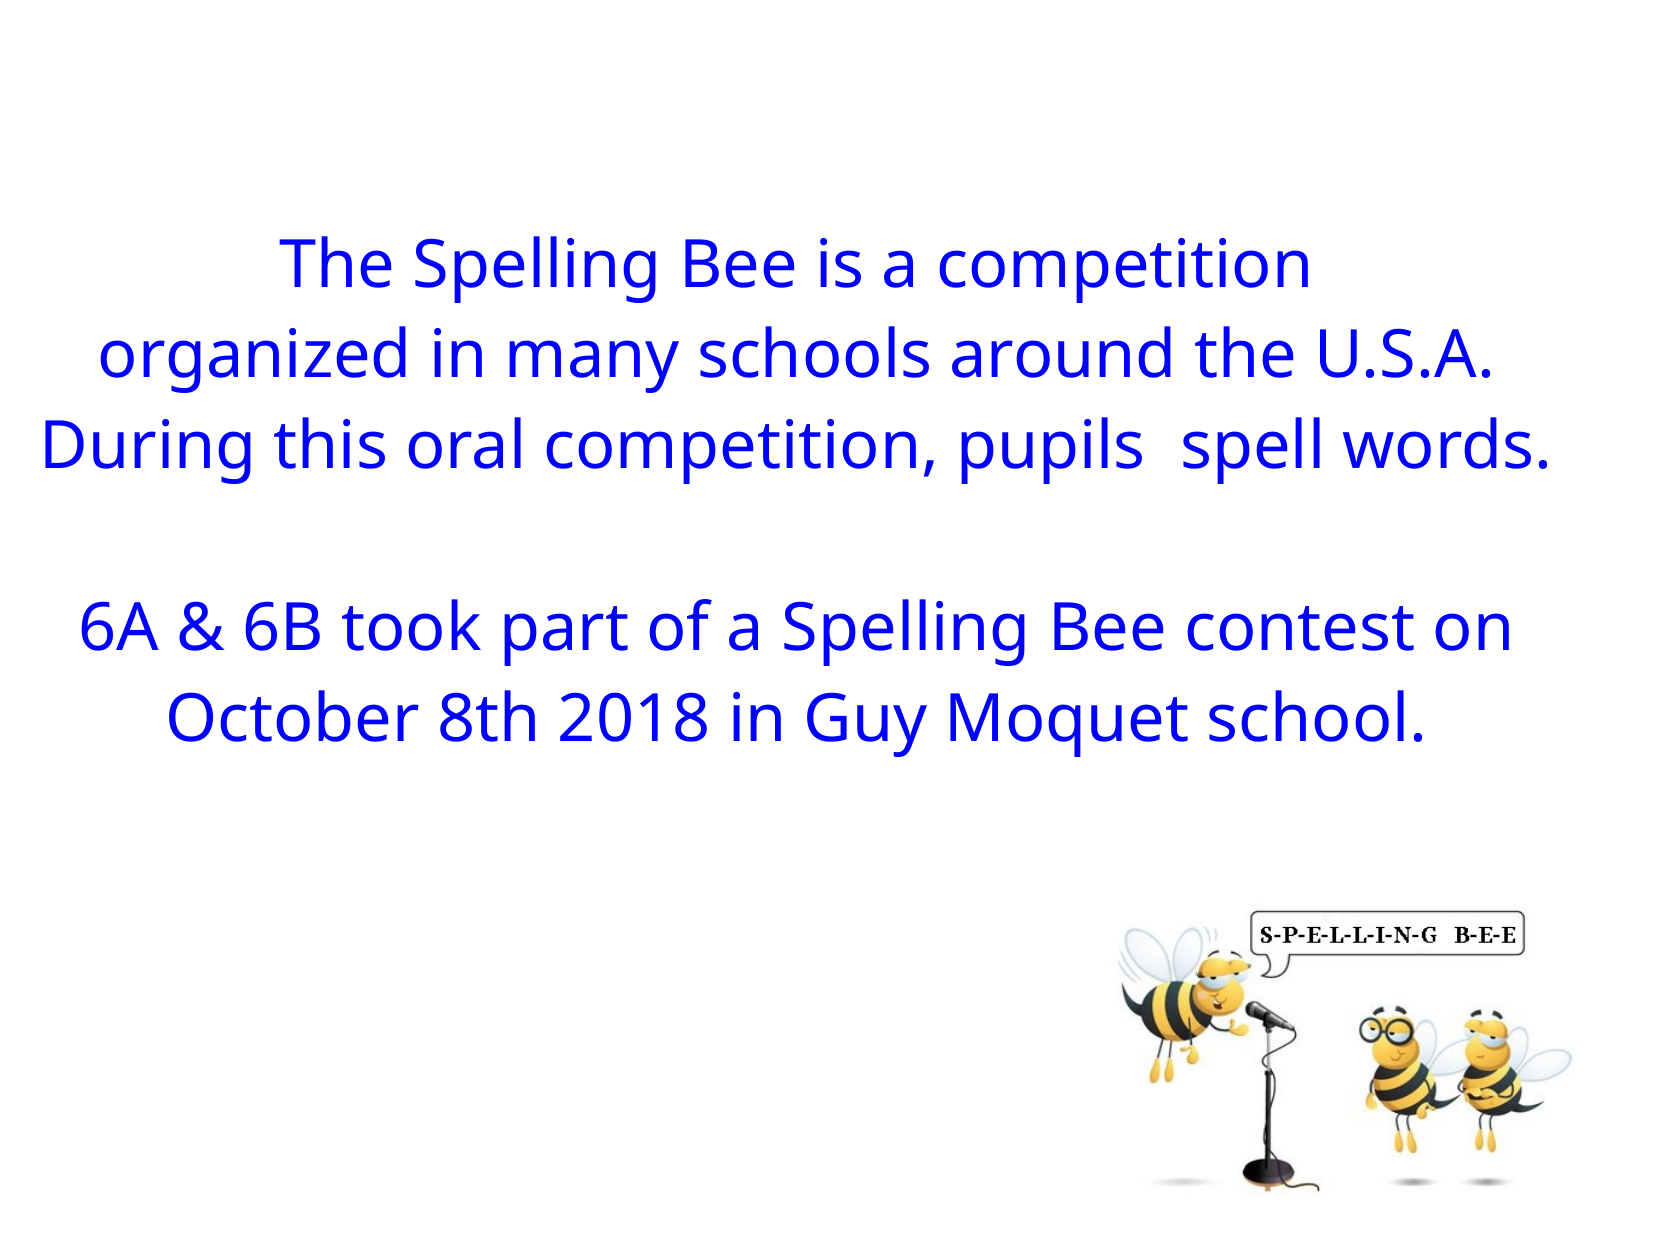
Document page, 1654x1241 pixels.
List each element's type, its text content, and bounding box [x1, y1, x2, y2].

picture [1099, 885, 1583, 1196]
subtitle The Spelling Bee is a competition organized in many schools around the U.S.A. During this oral competition, pupils spell words. 6A & 6B took part of a Spelling Bee contest on October 8th 2018 in Guy Moquet school. [23, 67, 1571, 1182]
